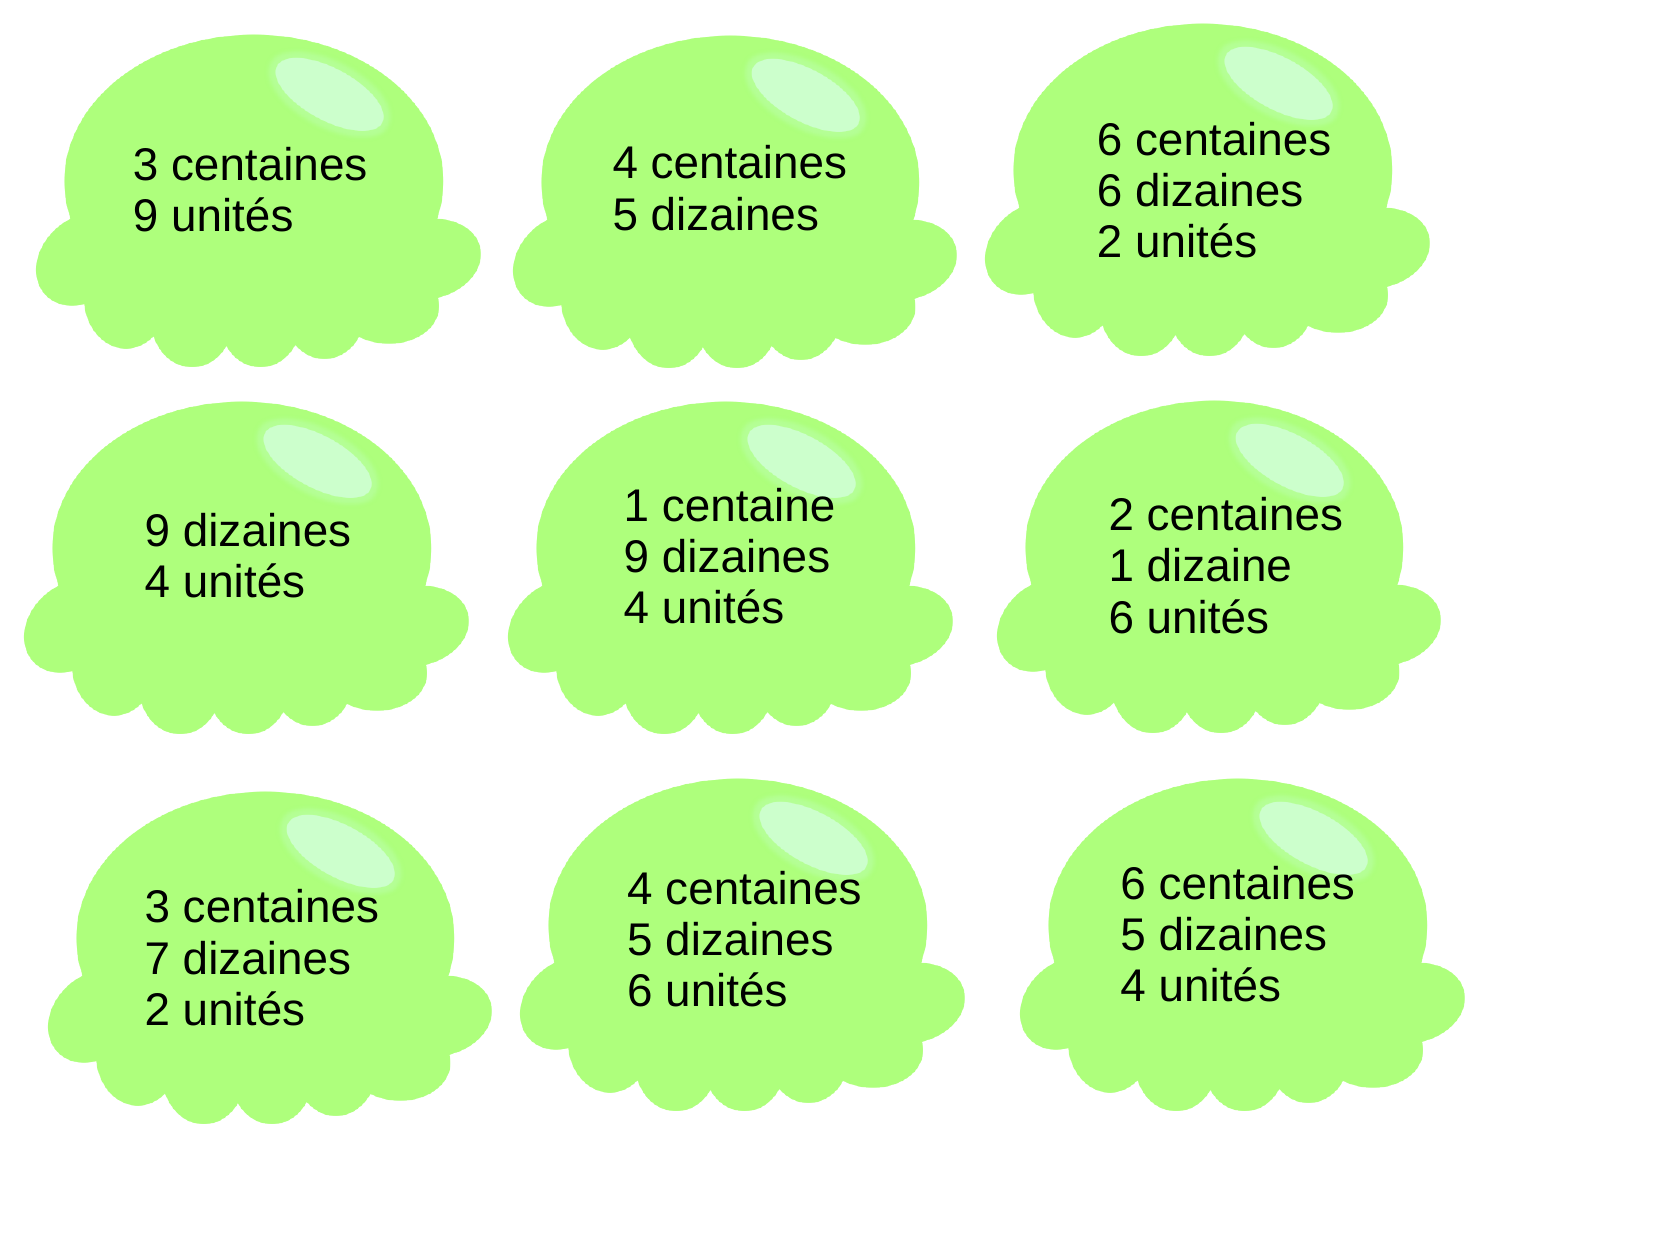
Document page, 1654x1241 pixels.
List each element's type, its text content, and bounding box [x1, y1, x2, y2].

text_box 3 centaines 9 unités [118, 131, 383, 249]
picture [507, 401, 953, 734]
picture [512, 35, 957, 368]
text_box 3 centaines 7 dizaines 2 unités [129, 874, 395, 1042]
picture [984, 23, 1430, 356]
picture [1019, 778, 1465, 1111]
text_box 6 centaines 5 dizaines 4 unités [1105, 850, 1371, 1019]
text_box 2 centaines 1 dizaine 6 unités [1093, 481, 1359, 650]
text_box 1 centaine 9 dizaines 4 unités [608, 472, 851, 700]
picture [23, 401, 469, 734]
text_box 4 centaines 5 dizaines 6 unités [612, 855, 877, 1024]
picture [519, 778, 965, 1111]
picture [47, 791, 492, 1124]
picture [35, 34, 481, 367]
text_box 4 centaines 5 dizaines [597, 129, 863, 298]
text_box 6 centaines 6 dizaines 2 unités [1082, 106, 1347, 275]
picture [996, 400, 1441, 733]
text_box 9 dizaines 4 unités [129, 497, 367, 615]
